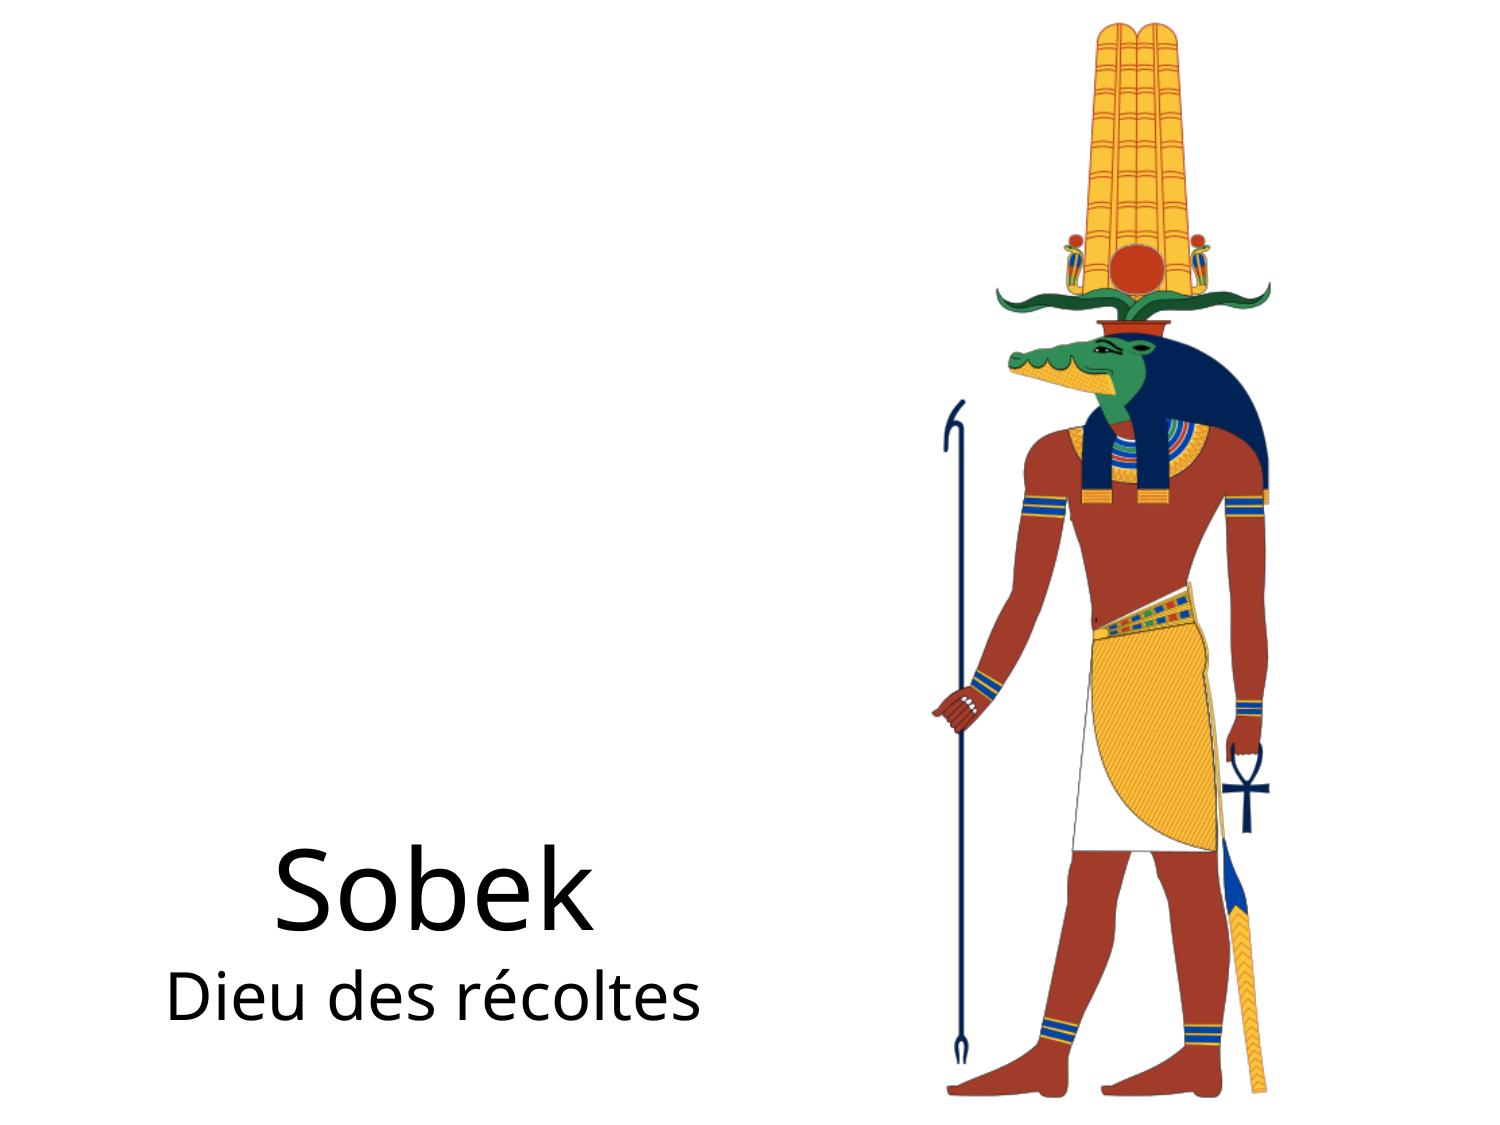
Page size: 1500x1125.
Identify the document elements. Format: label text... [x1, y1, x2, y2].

text_box Sobek Dieu des récoltes [149, 810, 719, 1042]
picture [891, 11, 1322, 1106]
